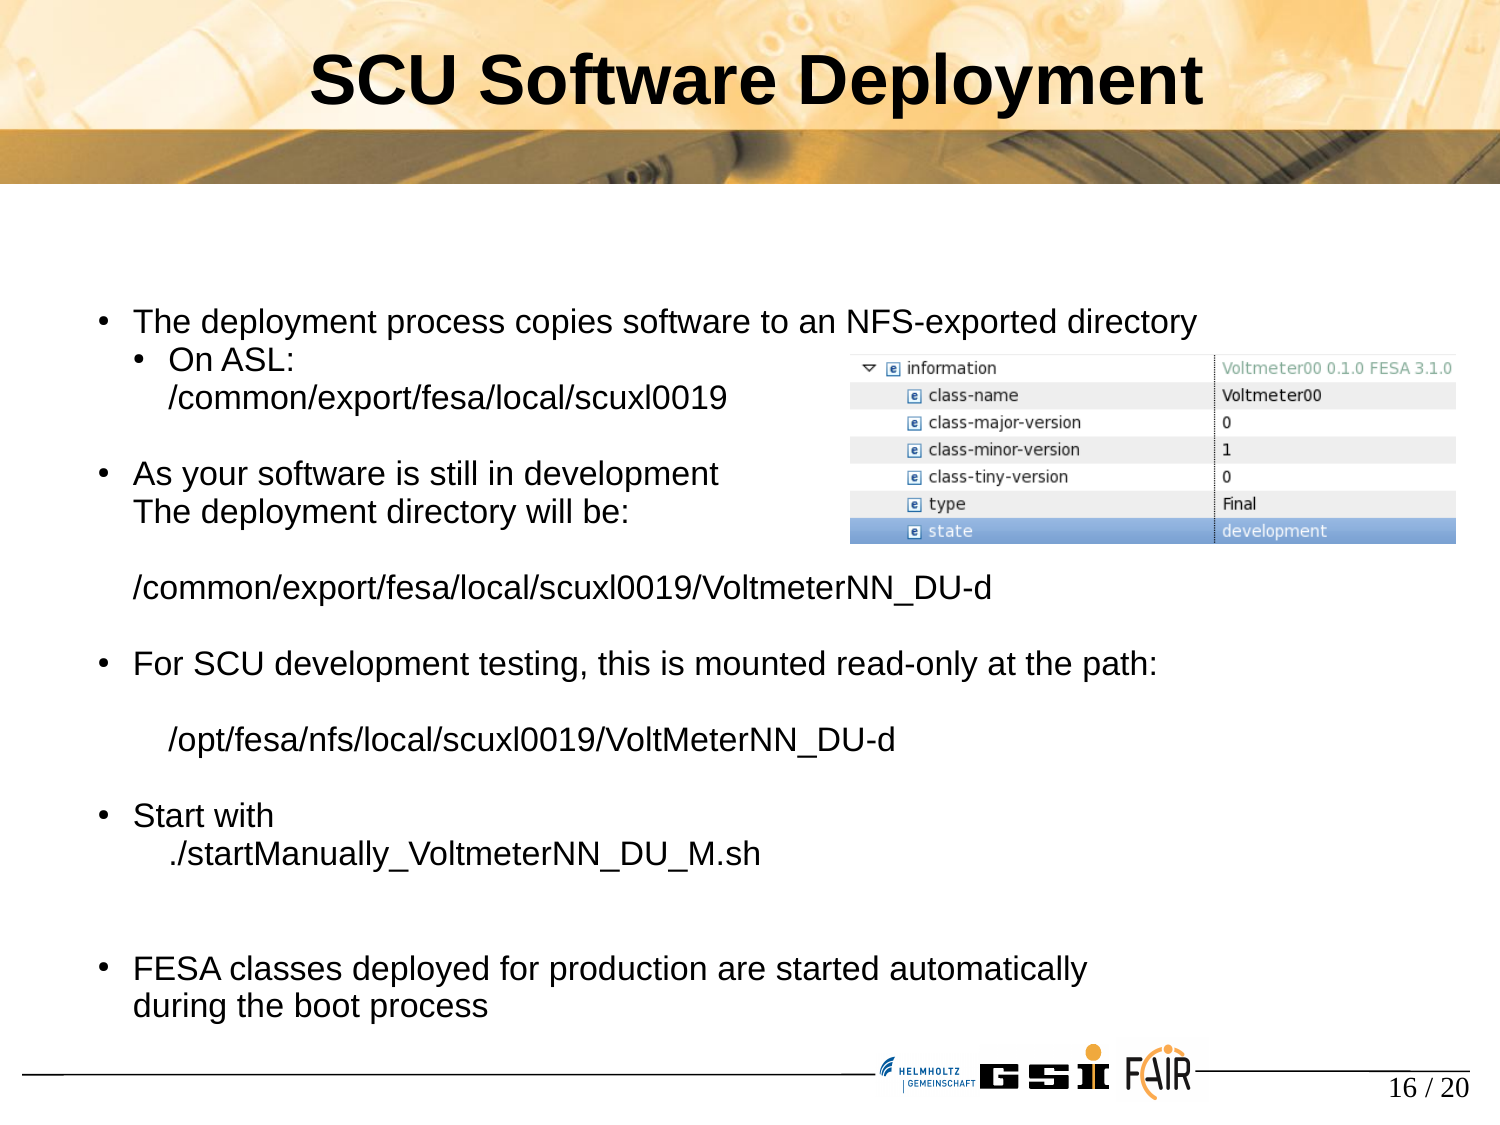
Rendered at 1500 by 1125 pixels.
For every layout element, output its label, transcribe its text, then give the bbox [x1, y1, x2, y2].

text_box The deployment process copies software to an NFS-exported directory On ASL: /common/export/fesa/local/scuxl0019 As your software is still in development The deployment directory will be: /common/export/fesa/local/scuxl0019/VoltmeterNN_DU-d For SCU development testing, this is mounted read-only at the path: /opt/fesa/nfs/local/scuxl0019/VoltMeterNN_DU-d Start with ./startManually_VoltmeterNN_DU_M.sh FESA classes deployed for production are started automatically during the boot process [82, 295, 1359, 1109]
picture [850, 354, 1456, 544]
title SCU Software Deployment [153, 0, 1360, 167]
picture [0, 0, 1500, 186]
